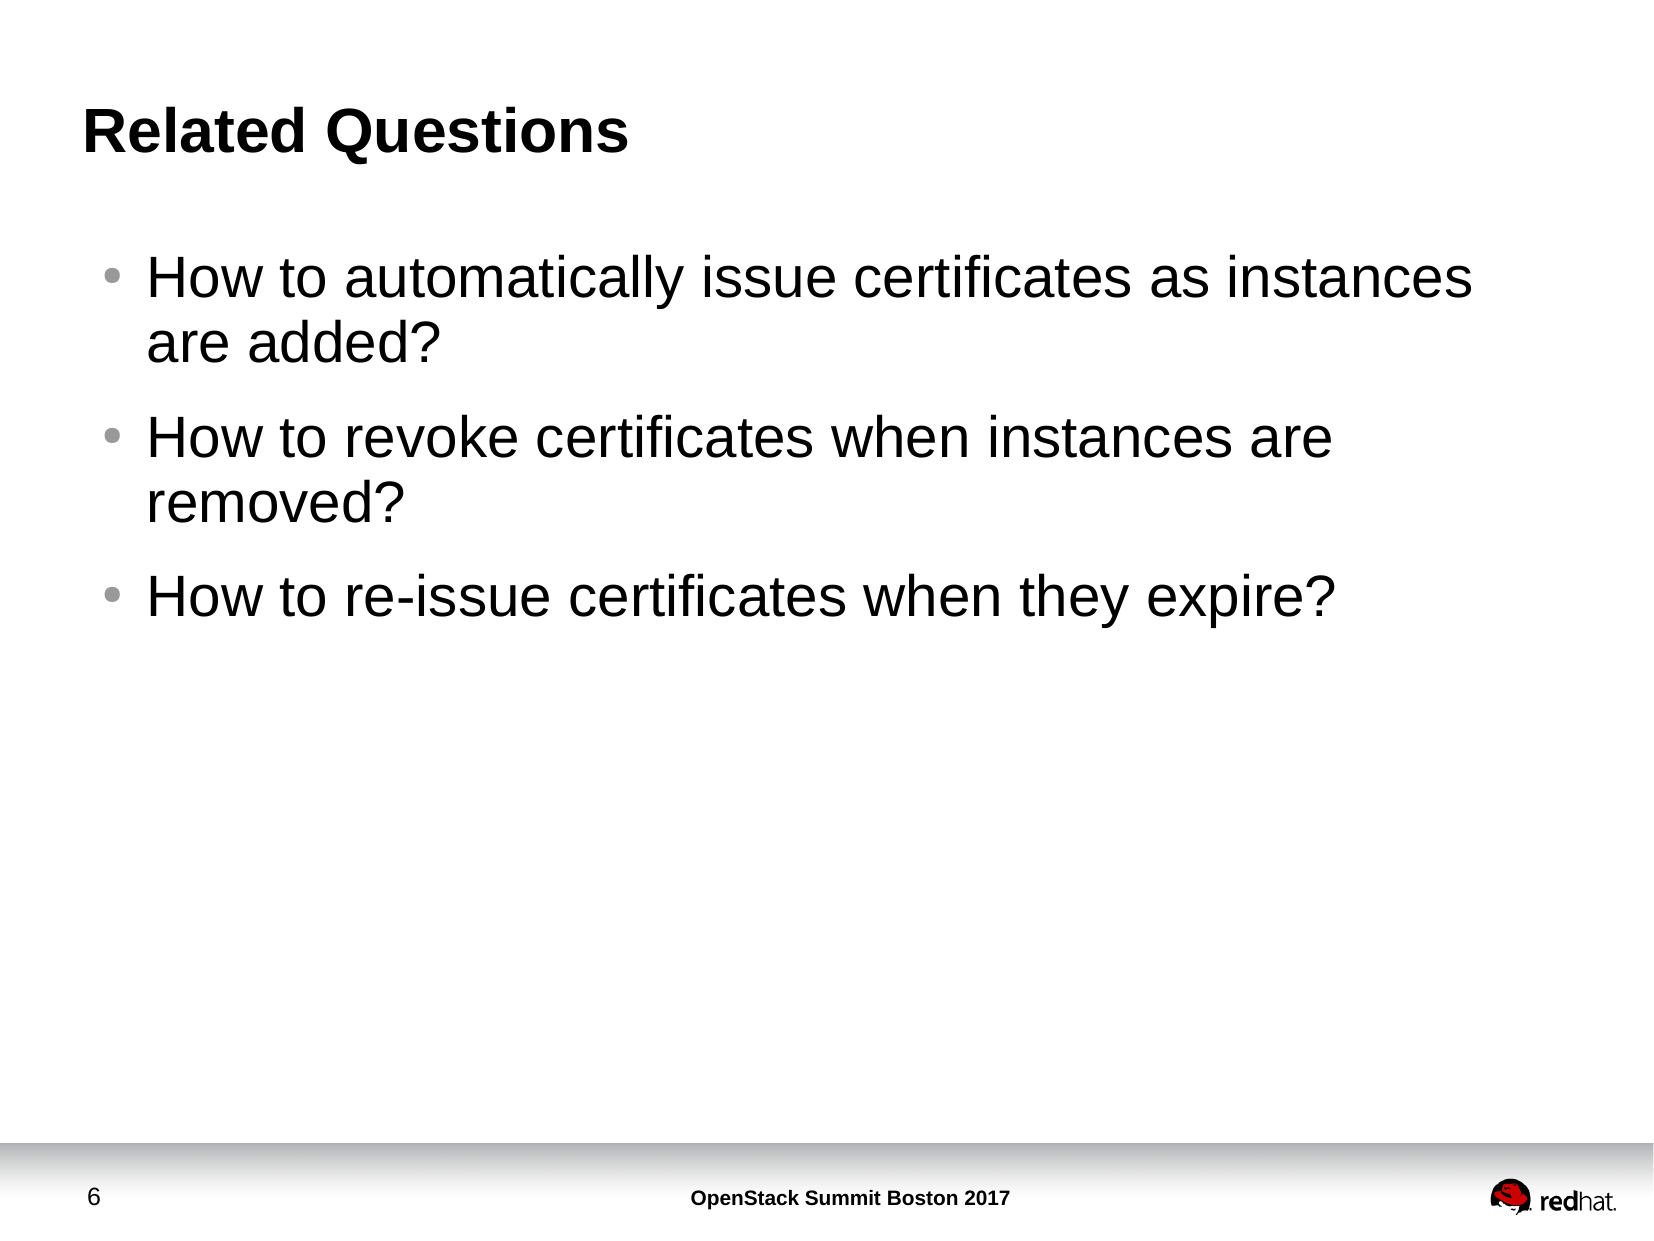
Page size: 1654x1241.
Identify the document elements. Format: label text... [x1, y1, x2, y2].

title Related Questions [82, 37, 1571, 226]
picture [0, 1143, 1654, 1241]
list How to automatically issue certificates as instances are added? How to revoke certificates when instances are removed? How to re-issue certificates when they expire? [86, 244, 1576, 1039]
